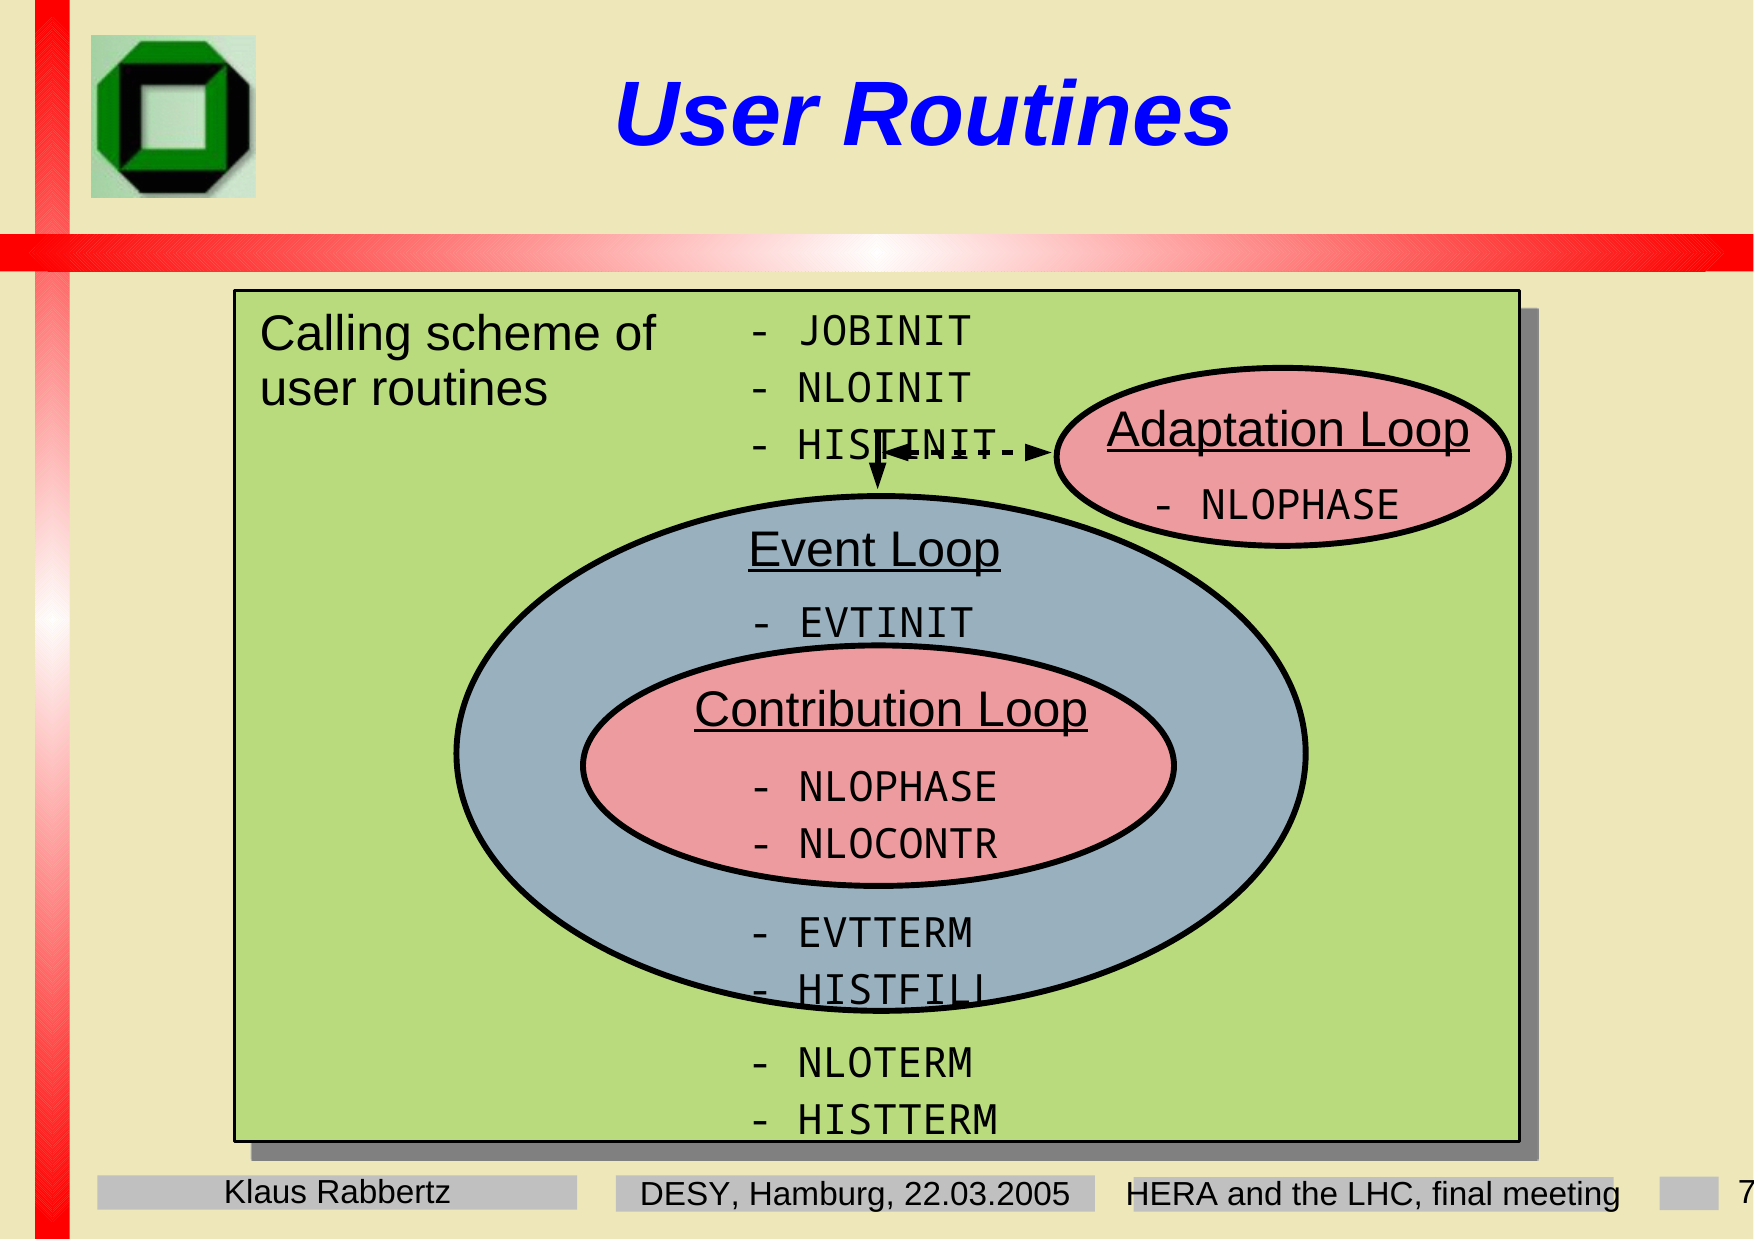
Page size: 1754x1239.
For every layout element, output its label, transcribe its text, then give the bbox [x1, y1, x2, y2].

picture [91, 35, 256, 198]
text_box [886, 444, 904, 450]
text_box - NLOPHASE - NLOCONTR [730, 755, 1019, 859]
text_box Contribution Loop [676, 663, 1108, 755]
text_box Calling scheme of user routines [241, 287, 676, 435]
text_box Adaptation Loop [1089, 383, 1489, 475]
text_box - EVTINIT [731, 595, 995, 653]
text_box - NLOPHASE [1133, 456, 1422, 534]
text_box [234, 290, 1520, 1142]
text_box - NLOTERM - HISTTERM [729, 1014, 1018, 1134]
text_box - EVTTERM - HISTFILL [729, 884, 1018, 1004]
text_box - JOBINIT - NLOINIT - HISTINIT [729, 283, 1018, 444]
title User Routines [282, 10, 1566, 217]
text_box Event Loop [730, 503, 1020, 595]
